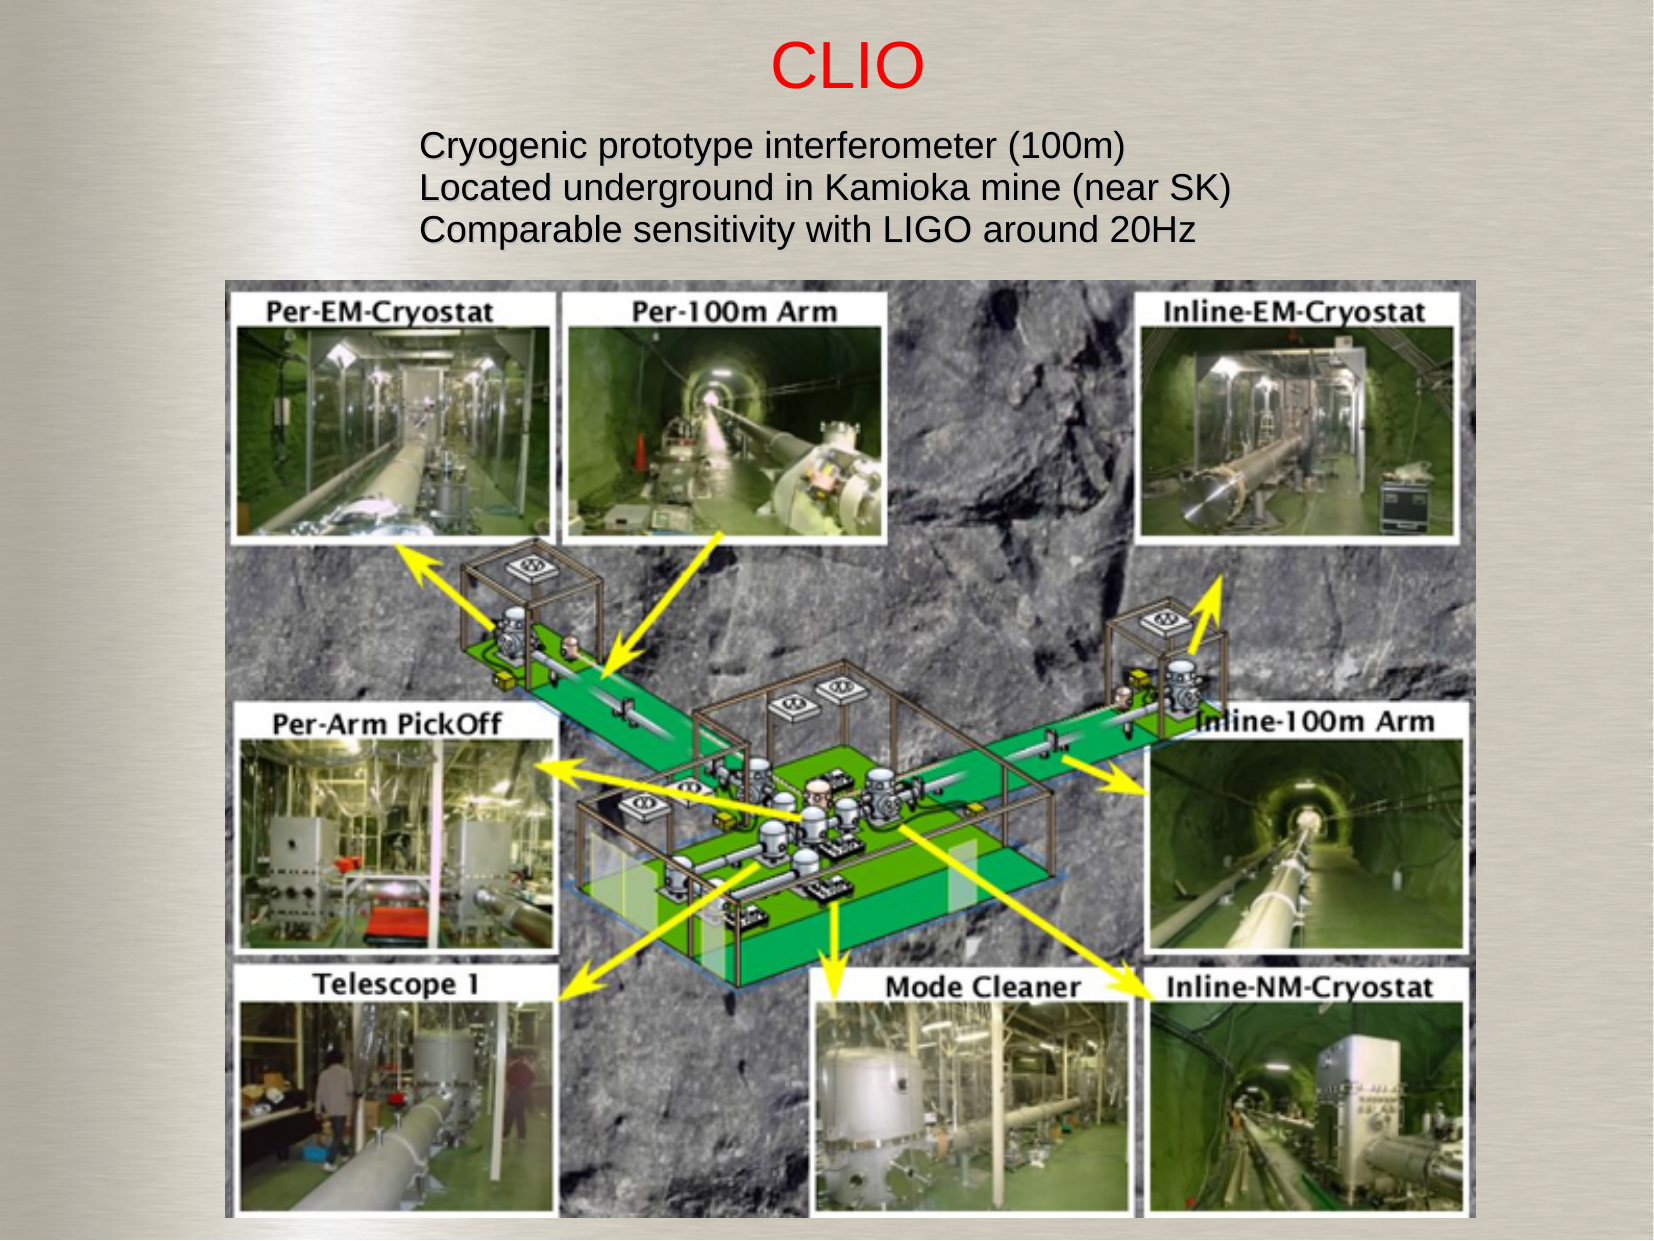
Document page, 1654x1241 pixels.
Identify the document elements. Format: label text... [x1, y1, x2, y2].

text_box CLIO [755, 20, 942, 111]
text_box Cryogenic prototype interferometer (100m) Located underground in Kamioka mine (near SK) Comparable sensitivity with LIGO around 20Hz [404, 117, 1263, 258]
picture [0, 0, 1654, 1240]
